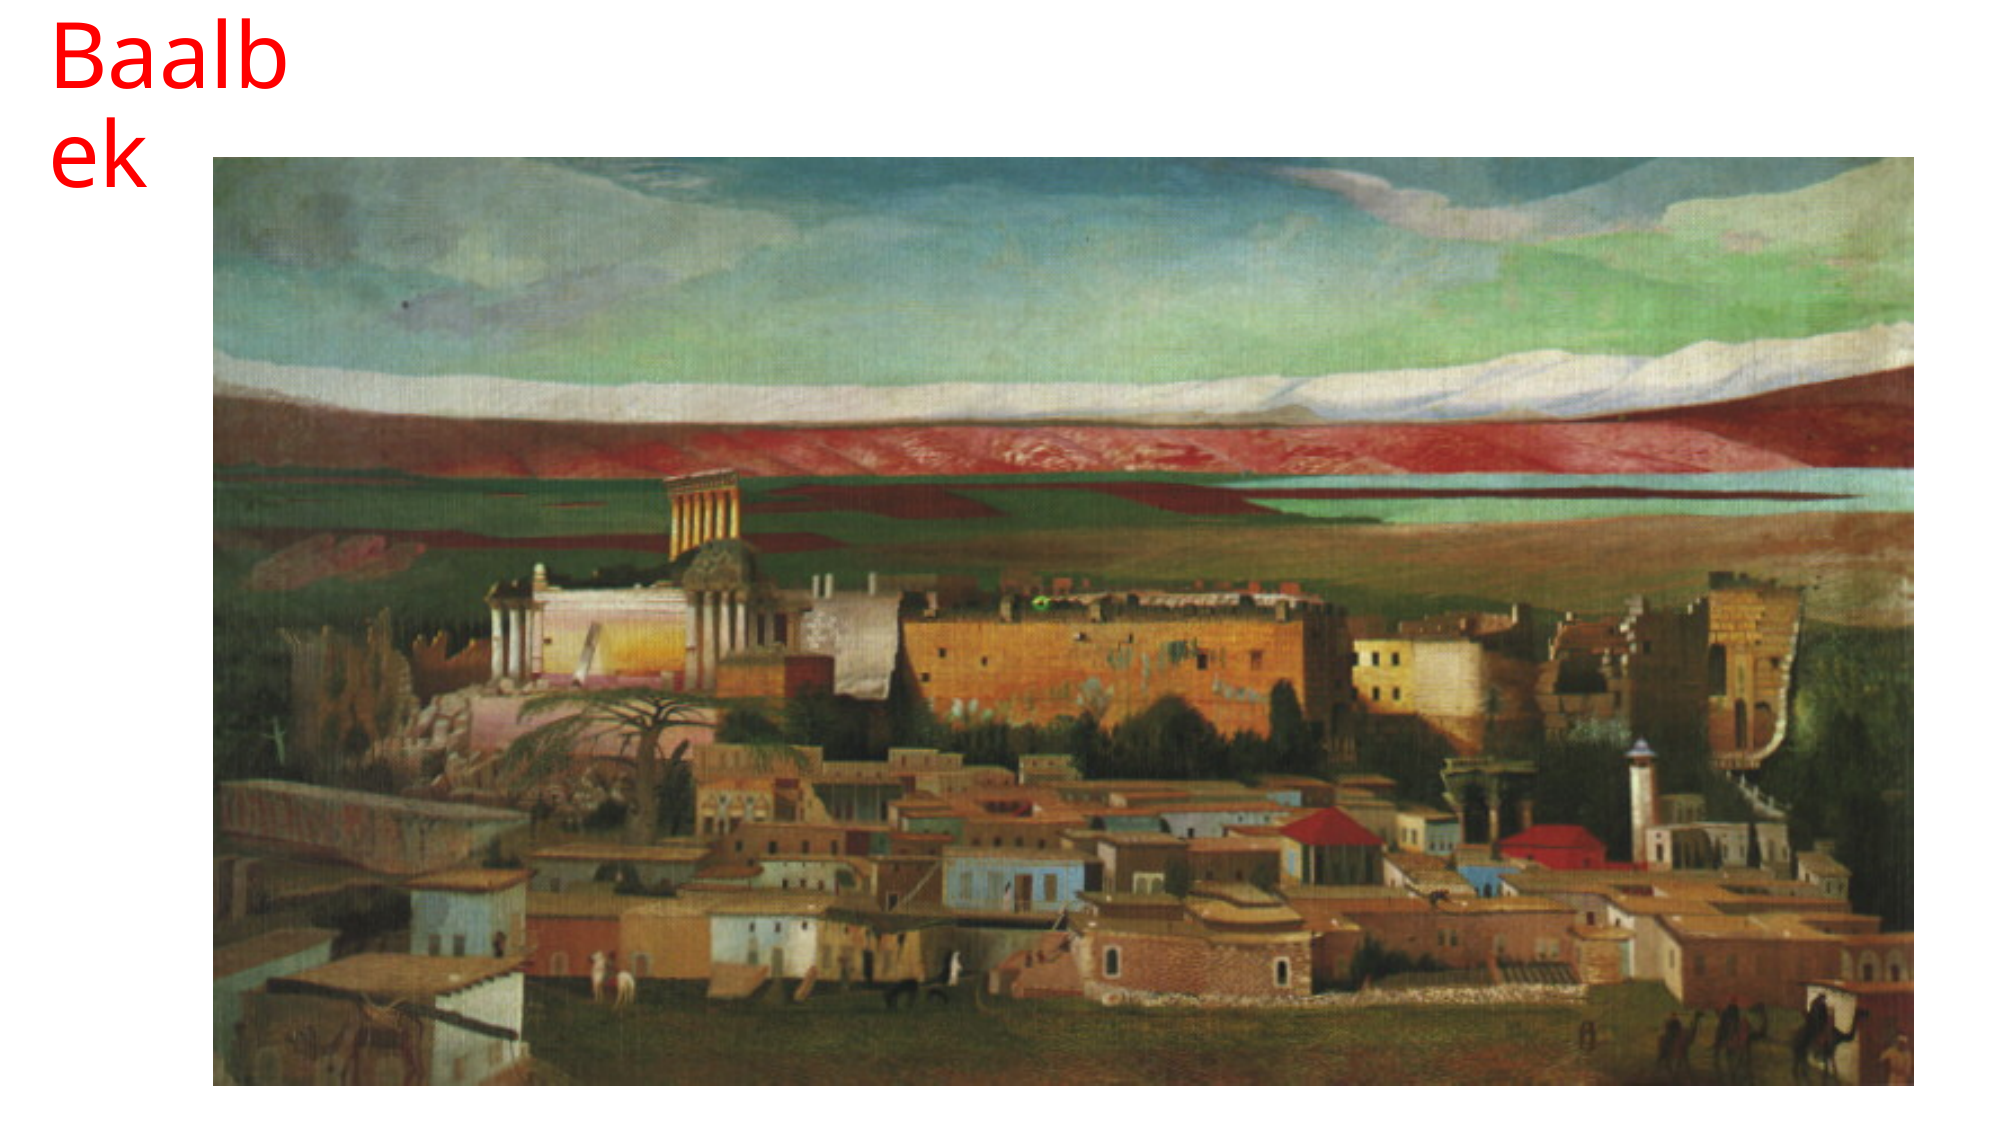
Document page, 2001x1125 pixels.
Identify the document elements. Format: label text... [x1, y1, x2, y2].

title Baalbek [33, 0, 356, 218]
picture [213, 157, 1914, 1086]
